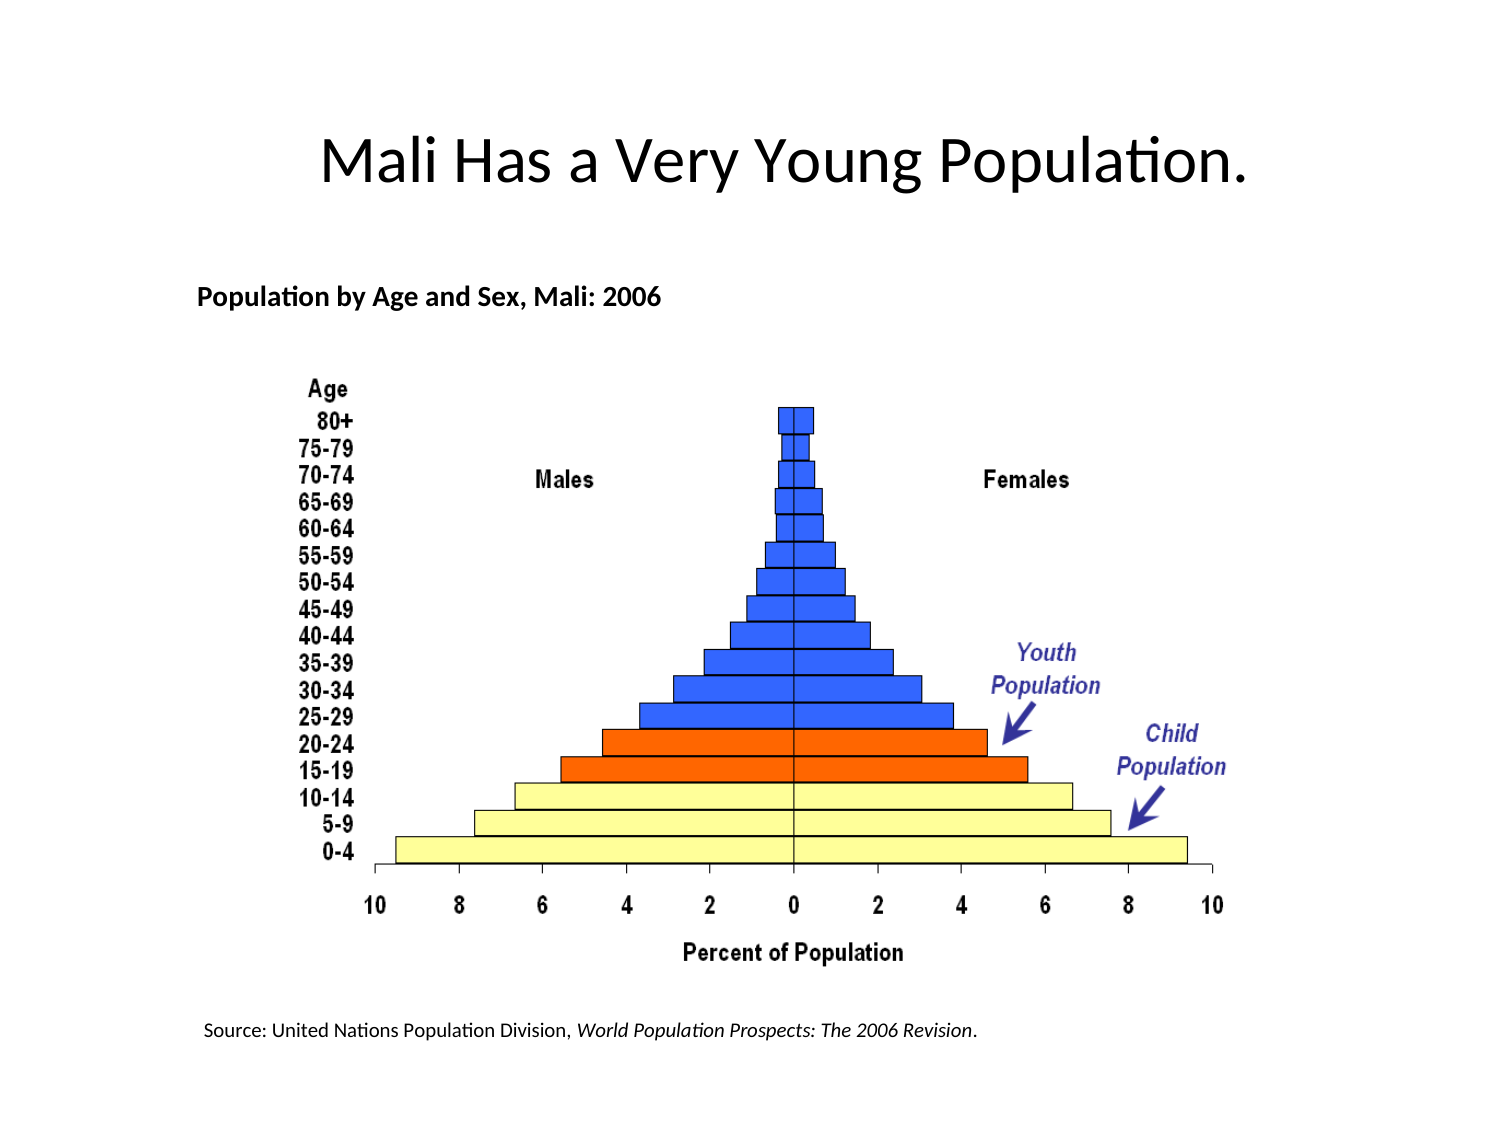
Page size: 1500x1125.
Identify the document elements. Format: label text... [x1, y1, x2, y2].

picture [250, 314, 1246, 996]
text_box Mali Has a Very Young Population. [149, 75, 1420, 238]
text_box Source: United Nations Population Division, World Population Prospects: The 2006 Revision. [189, 1009, 993, 1050]
text_box Population by Age and Sex, Mali: 2006 [182, 269, 677, 321]
